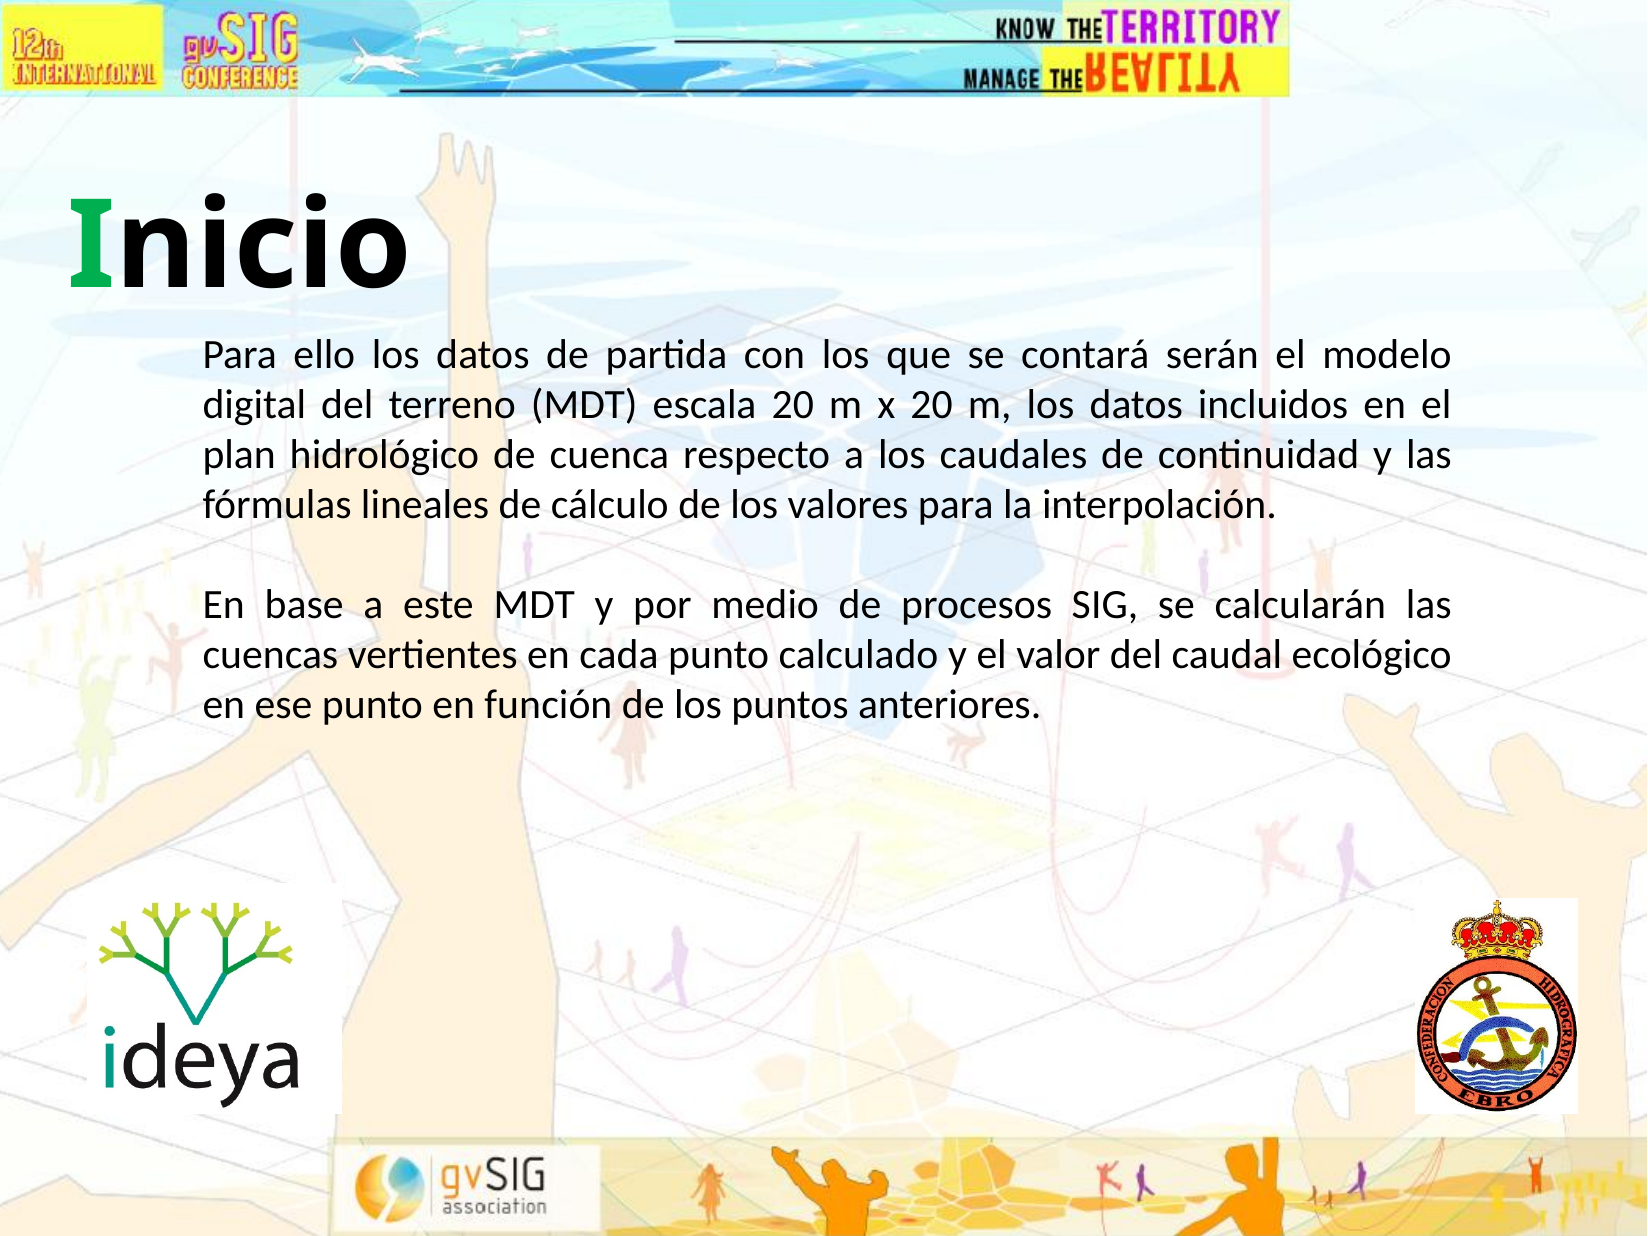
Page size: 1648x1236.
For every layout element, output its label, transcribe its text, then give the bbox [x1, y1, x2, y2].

text_box Para ello los datos de partida con los que se contará serán el modelo digital del terreno (MDT) escala 20 m x 20 m, los datos incluidos en el plan hidrológico de cuenca respecto a los caudales de continuidad y las fórmulas lineales de cálculo de los valores para la interpolación. En base a este MDT y por medio de procesos SIG, se calcularán las cuencas vertientes en cada punto calculado y el valor del caudal ecológico en ese punto en función de los puntos anteriores. [187, 319, 1468, 785]
title Inicio [32, 155, 447, 320]
picture [0, 0, 1648, 1236]
